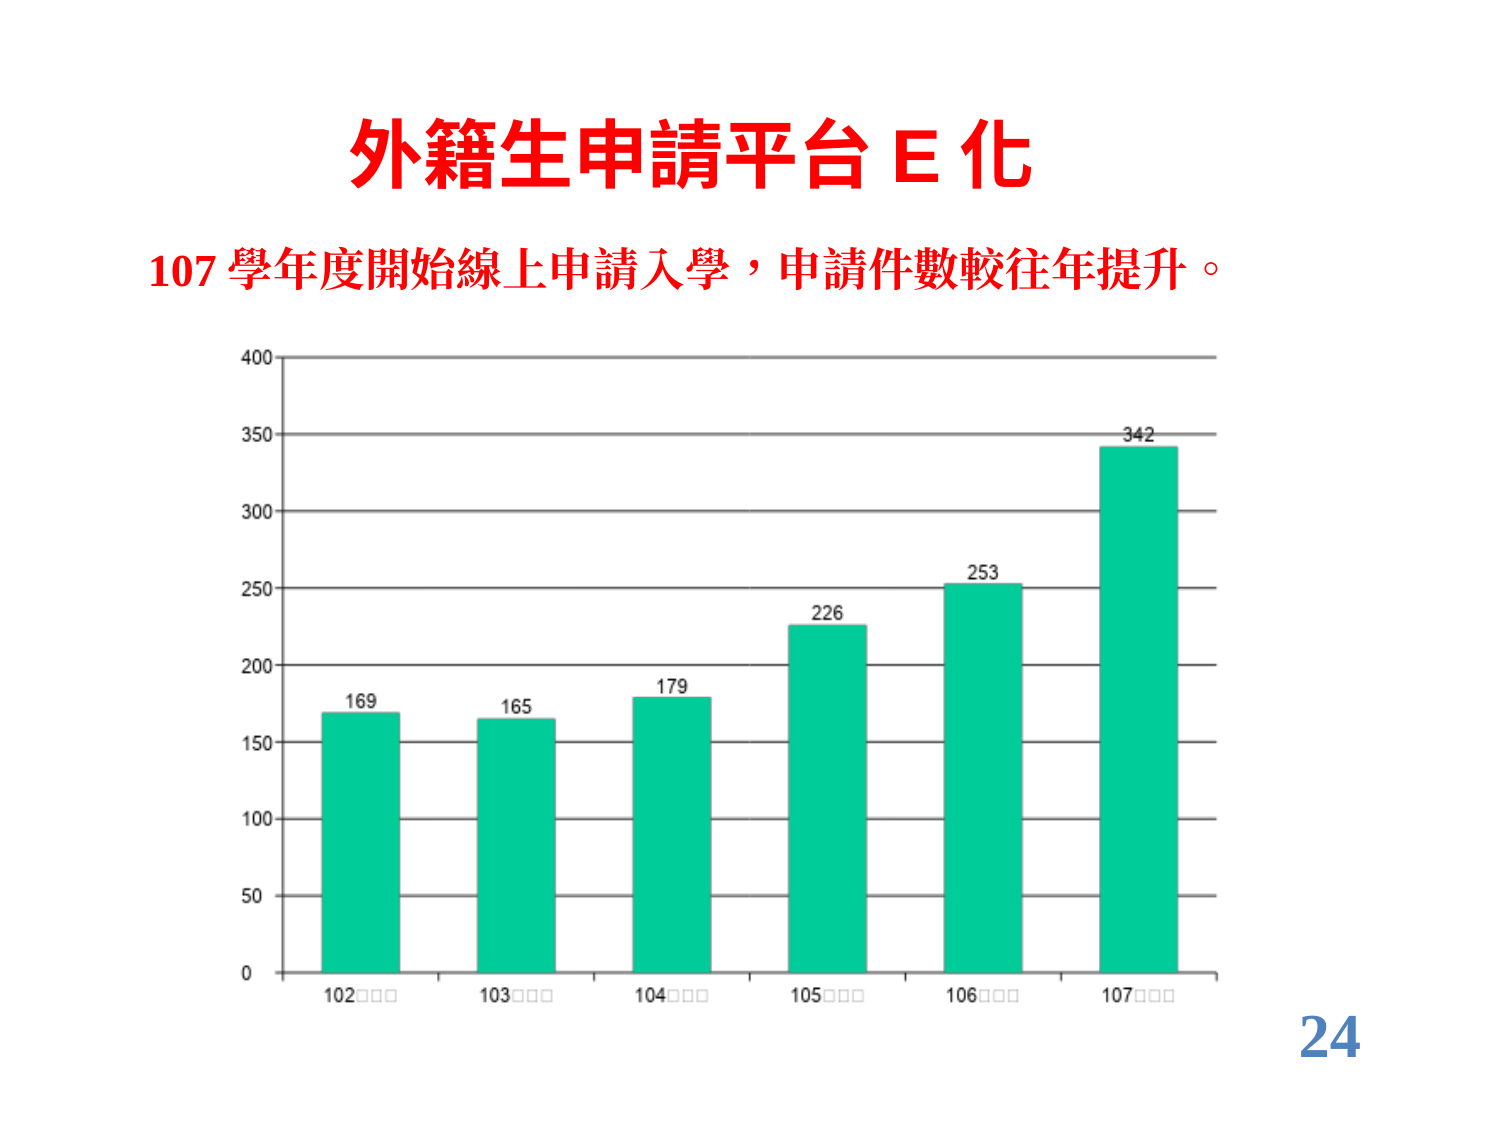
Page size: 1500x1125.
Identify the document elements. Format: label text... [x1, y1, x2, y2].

text_box <編號> [1153, 987, 1500, 1063]
picture [226, 341, 1242, 1032]
text_box 107學年度開始線上申請入學，申請件數較往年提升。 [31, 233, 1351, 309]
title 外籍生申請平台E化 [0, 105, 1383, 200]
